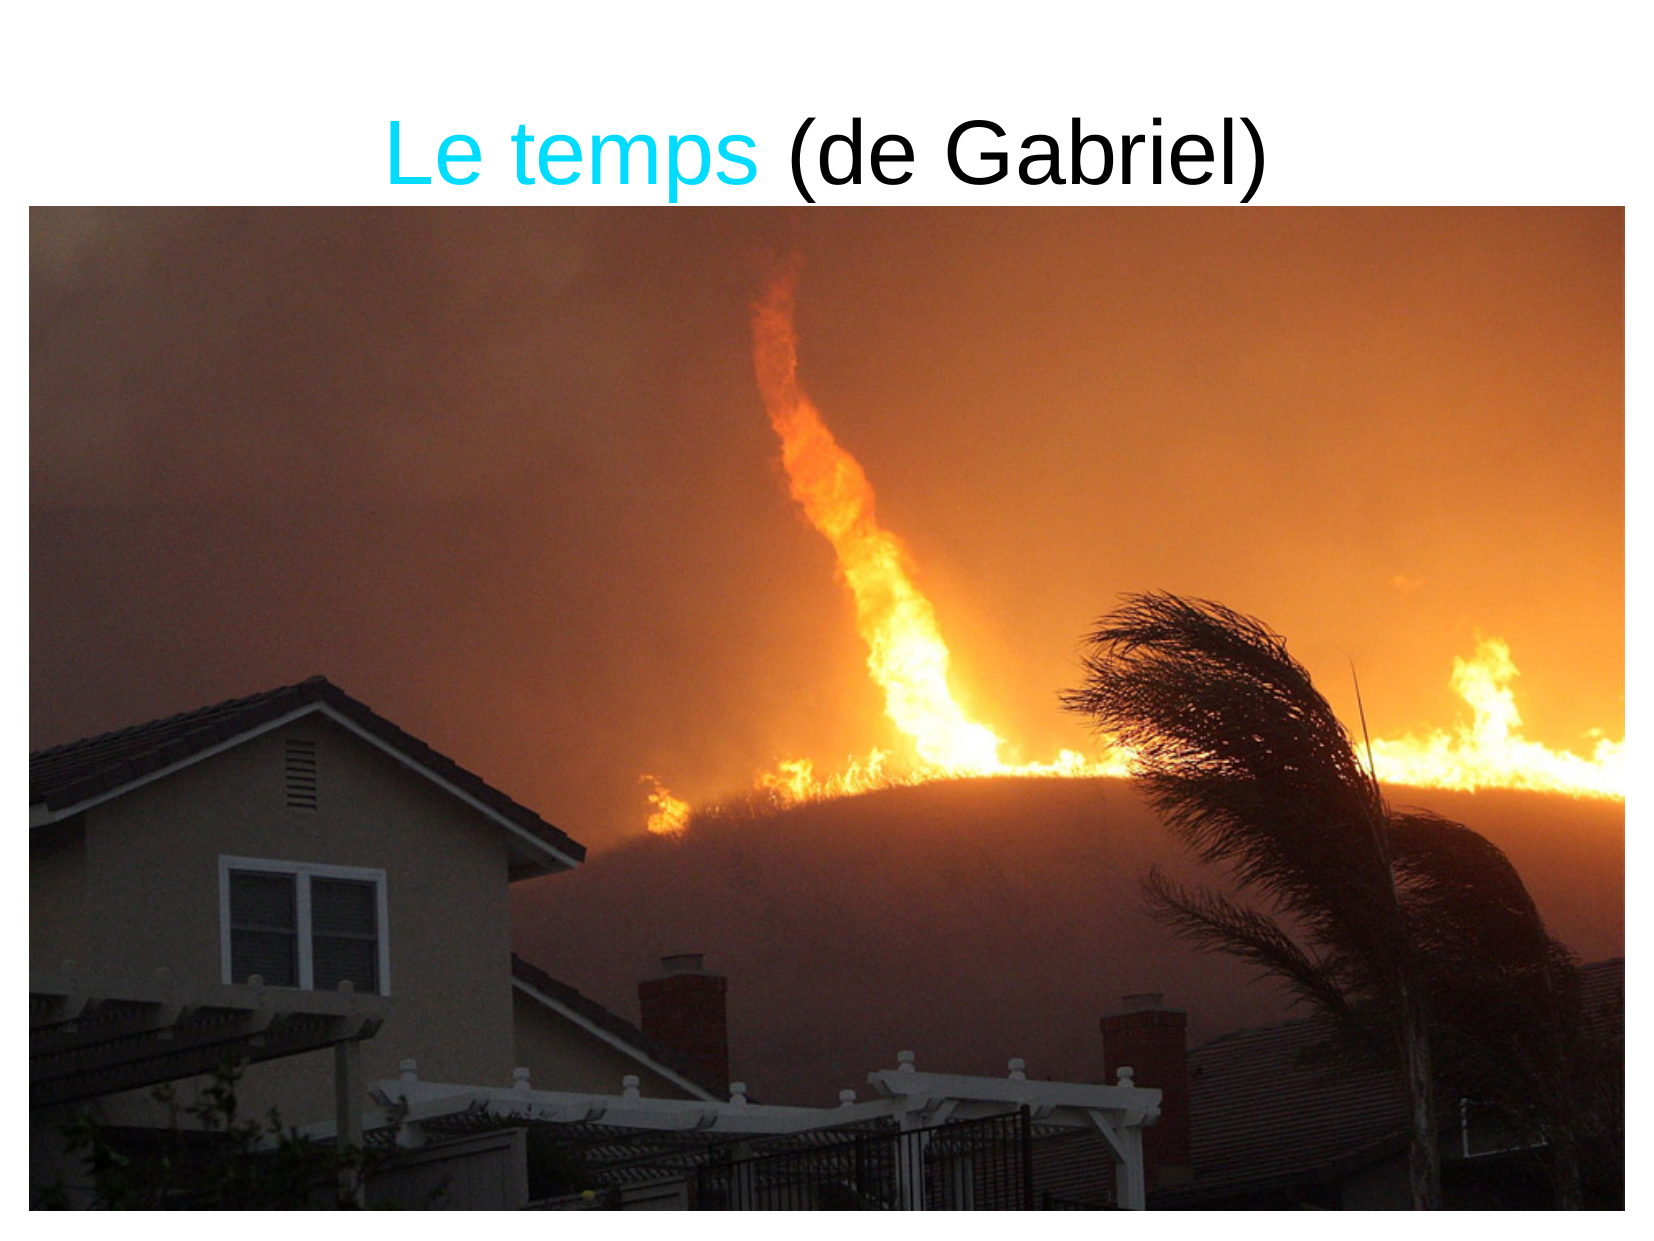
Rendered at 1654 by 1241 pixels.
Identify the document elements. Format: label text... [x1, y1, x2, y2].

picture [29, 206, 1625, 1211]
title Le temps (de Gabriel) [82, 49, 1571, 206]
